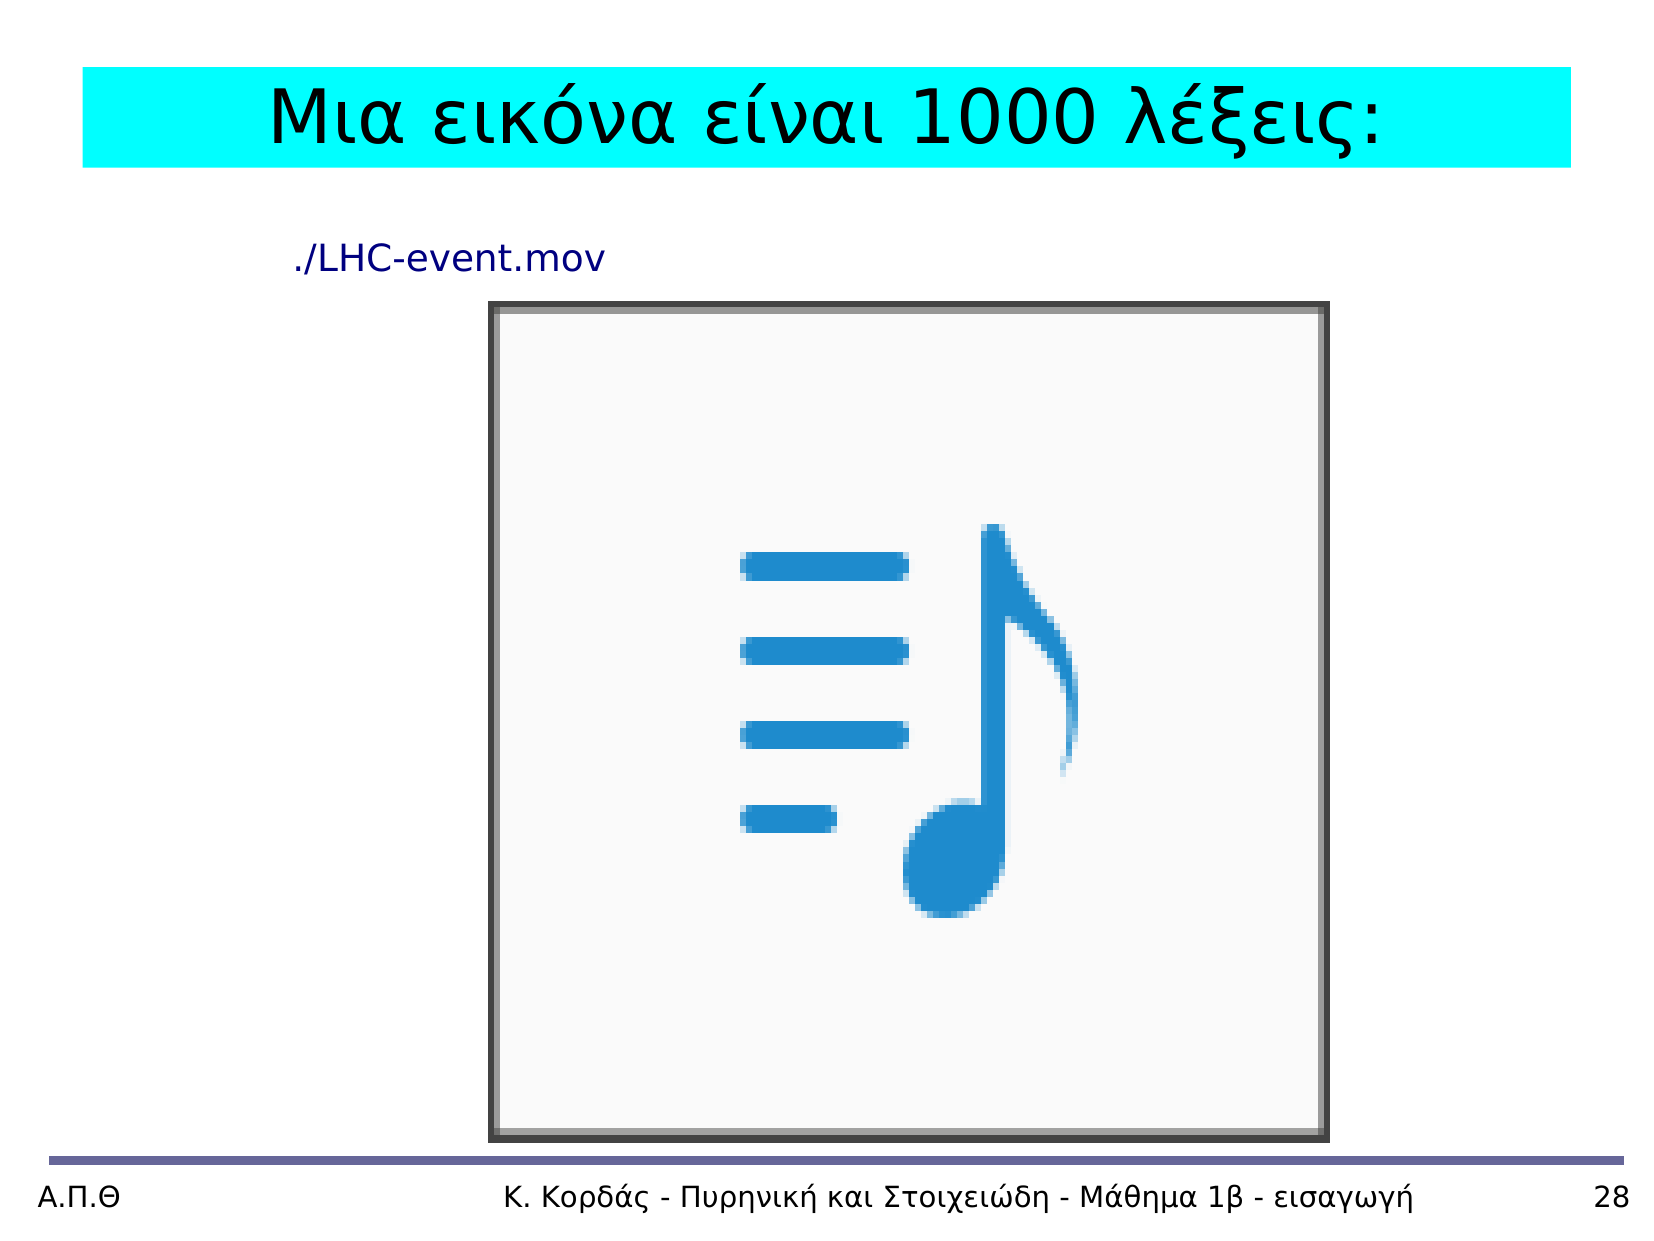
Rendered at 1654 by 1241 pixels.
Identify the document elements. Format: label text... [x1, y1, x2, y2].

text_box [487, 300, 1332, 1144]
text_box ./LHC-event.mov [277, 229, 696, 303]
title Μια εικόνα είναι 1000 λέξεις: [82, 67, 1571, 168]
